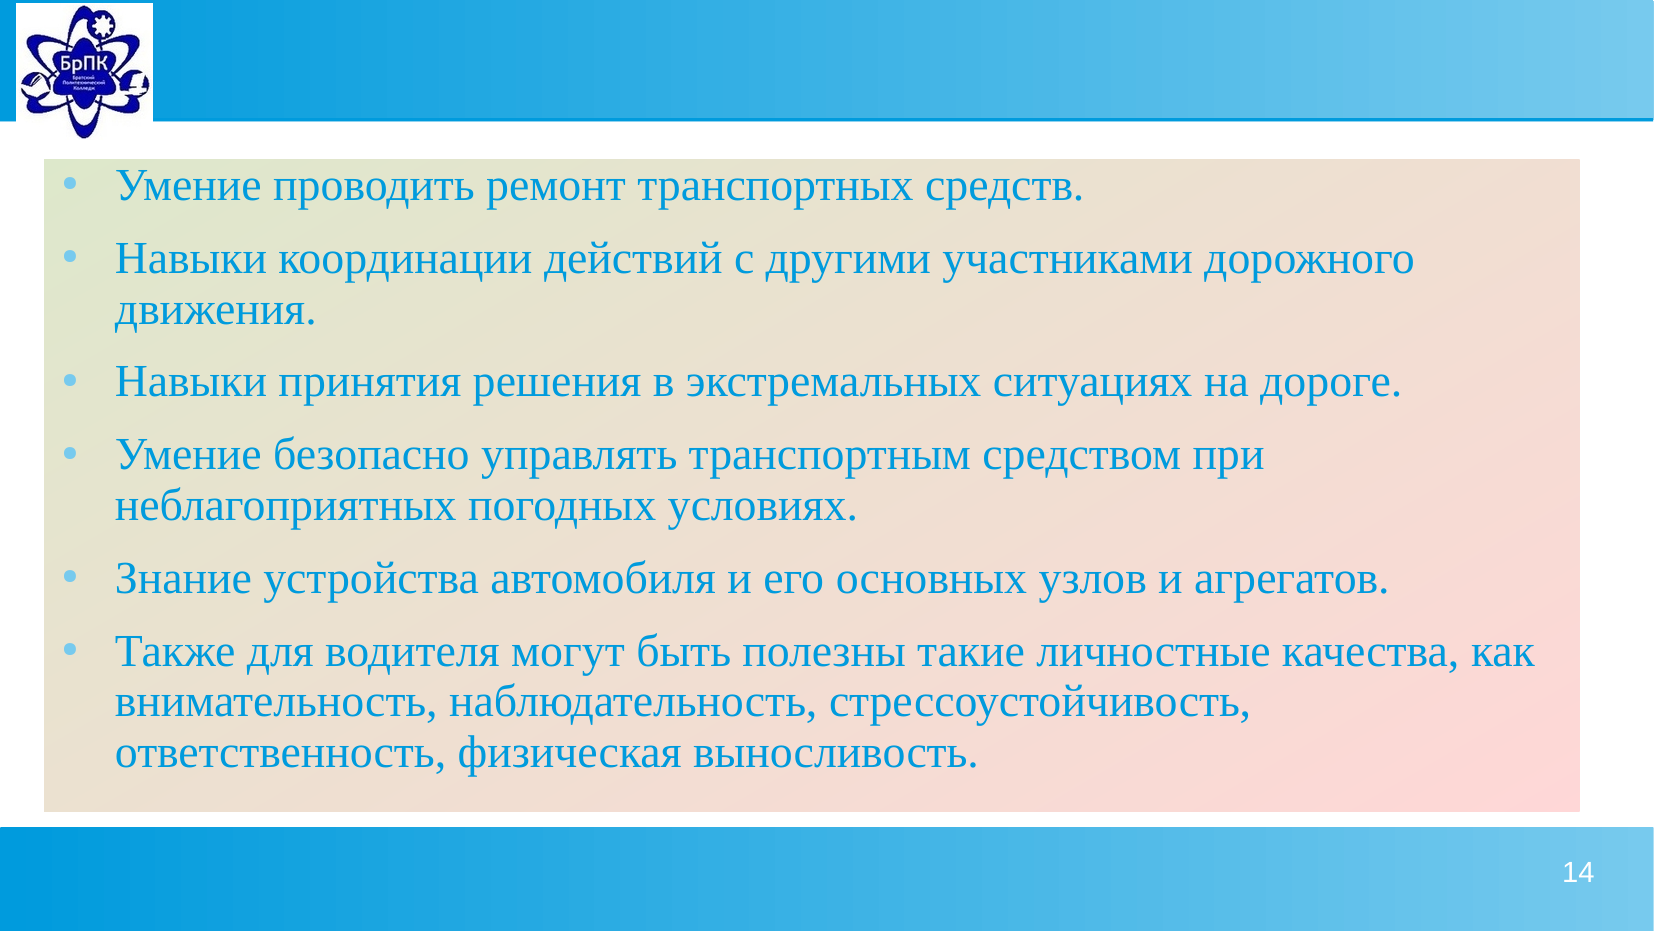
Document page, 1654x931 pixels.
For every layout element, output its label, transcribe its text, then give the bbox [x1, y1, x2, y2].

list Умение проводить ремонт транспортных средств. Навыки координации действий с другими участниками дорожного движения. Навыки принятия решения в экстремальных ситуациях на дороге. Умение безопасно управлять транспортным средством при неблагоприятных погодных условиях. Знание устройства автомобиля и его основных узлов и агрегатов. Также для водителя могут быть полезны такие личностные качества, как внимательность, наблюдательность, стрессоустойчивость, ответственность, физическая выносливость. [44, 159, 1580, 812]
picture [16, 4, 153, 140]
